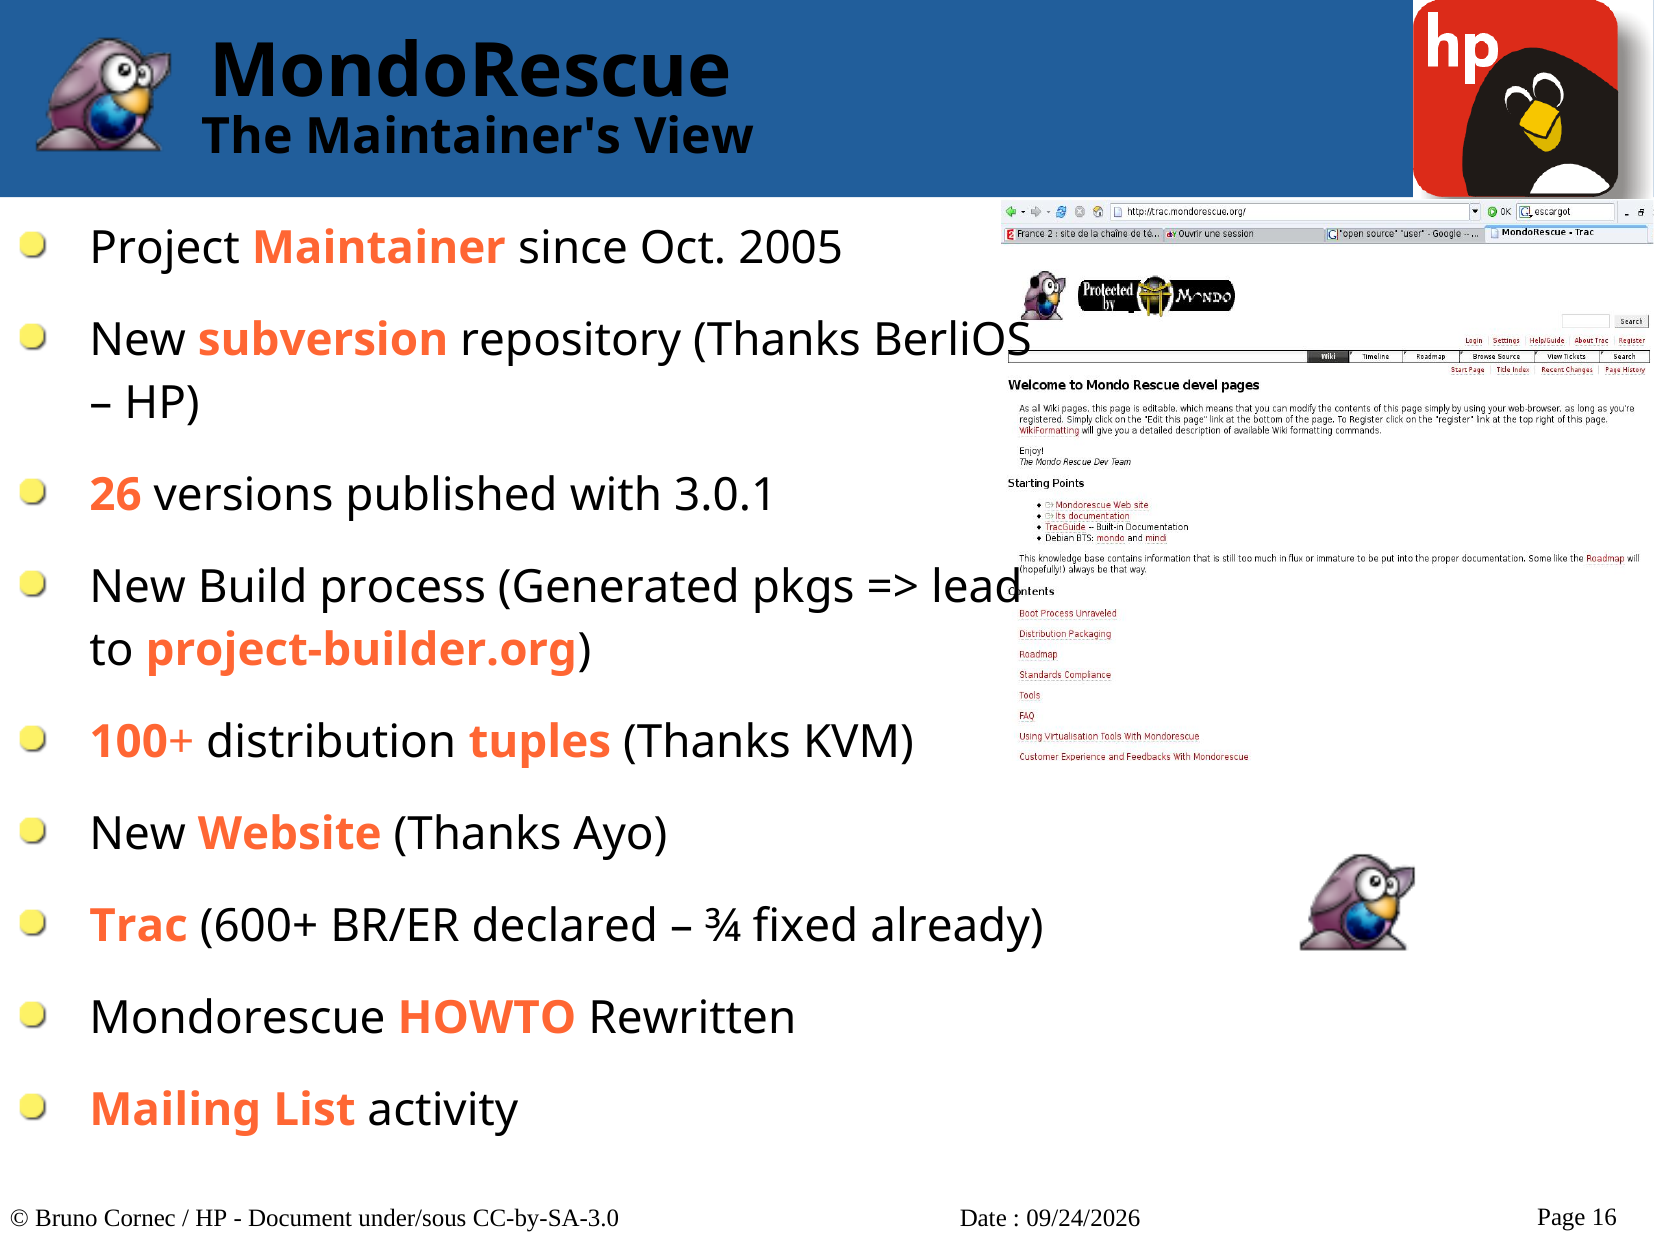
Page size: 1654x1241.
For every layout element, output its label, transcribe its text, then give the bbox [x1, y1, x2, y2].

title The Maintainer's View [201, 32, 1191, 241]
picture [1269, 821, 1449, 991]
picture [1049, 0, 1654, 761]
picture [0, 0, 211, 199]
list Project Maintainer since Oct. 2005 New subversion repository (Thanks BerliOS – HP) 26 versions published with 3.0.1 New Build process (Generated pkgs => lead to project-builder.org) 100+ distribution tuples (Thanks KVM) New Website (Thanks Ayo) Trac (600+ BR/ER declared – ¾ fixed already) Mondorescue HOWTO Rewritten Mailing List activity [6, 214, 1049, 1175]
